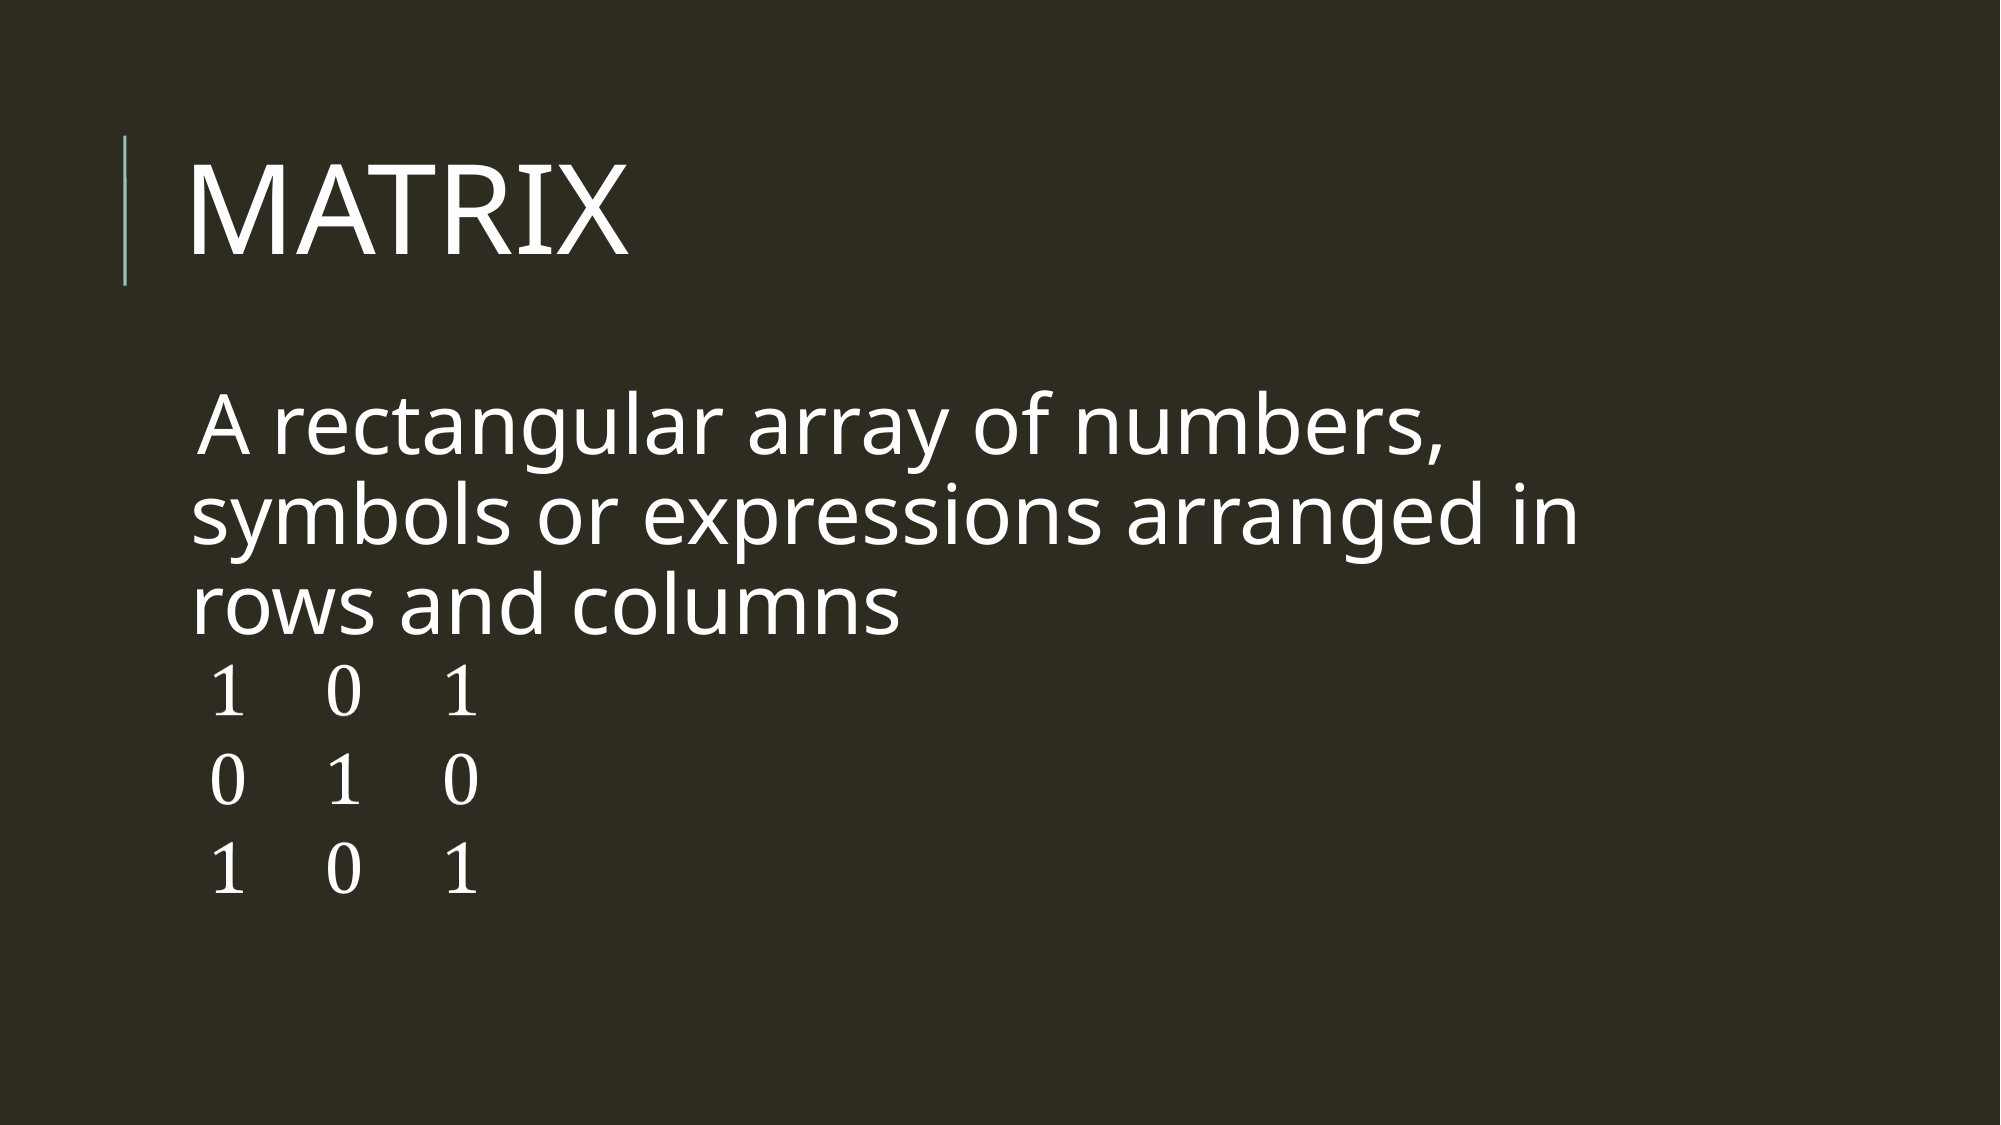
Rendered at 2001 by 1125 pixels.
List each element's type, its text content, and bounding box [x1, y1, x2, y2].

text_box [195, 653, 493, 895]
list A rectangular array of numbers, symbols or expressions arranged in rows and columns [168, 375, 1763, 621]
title MATRIX [168, 96, 1763, 342]
